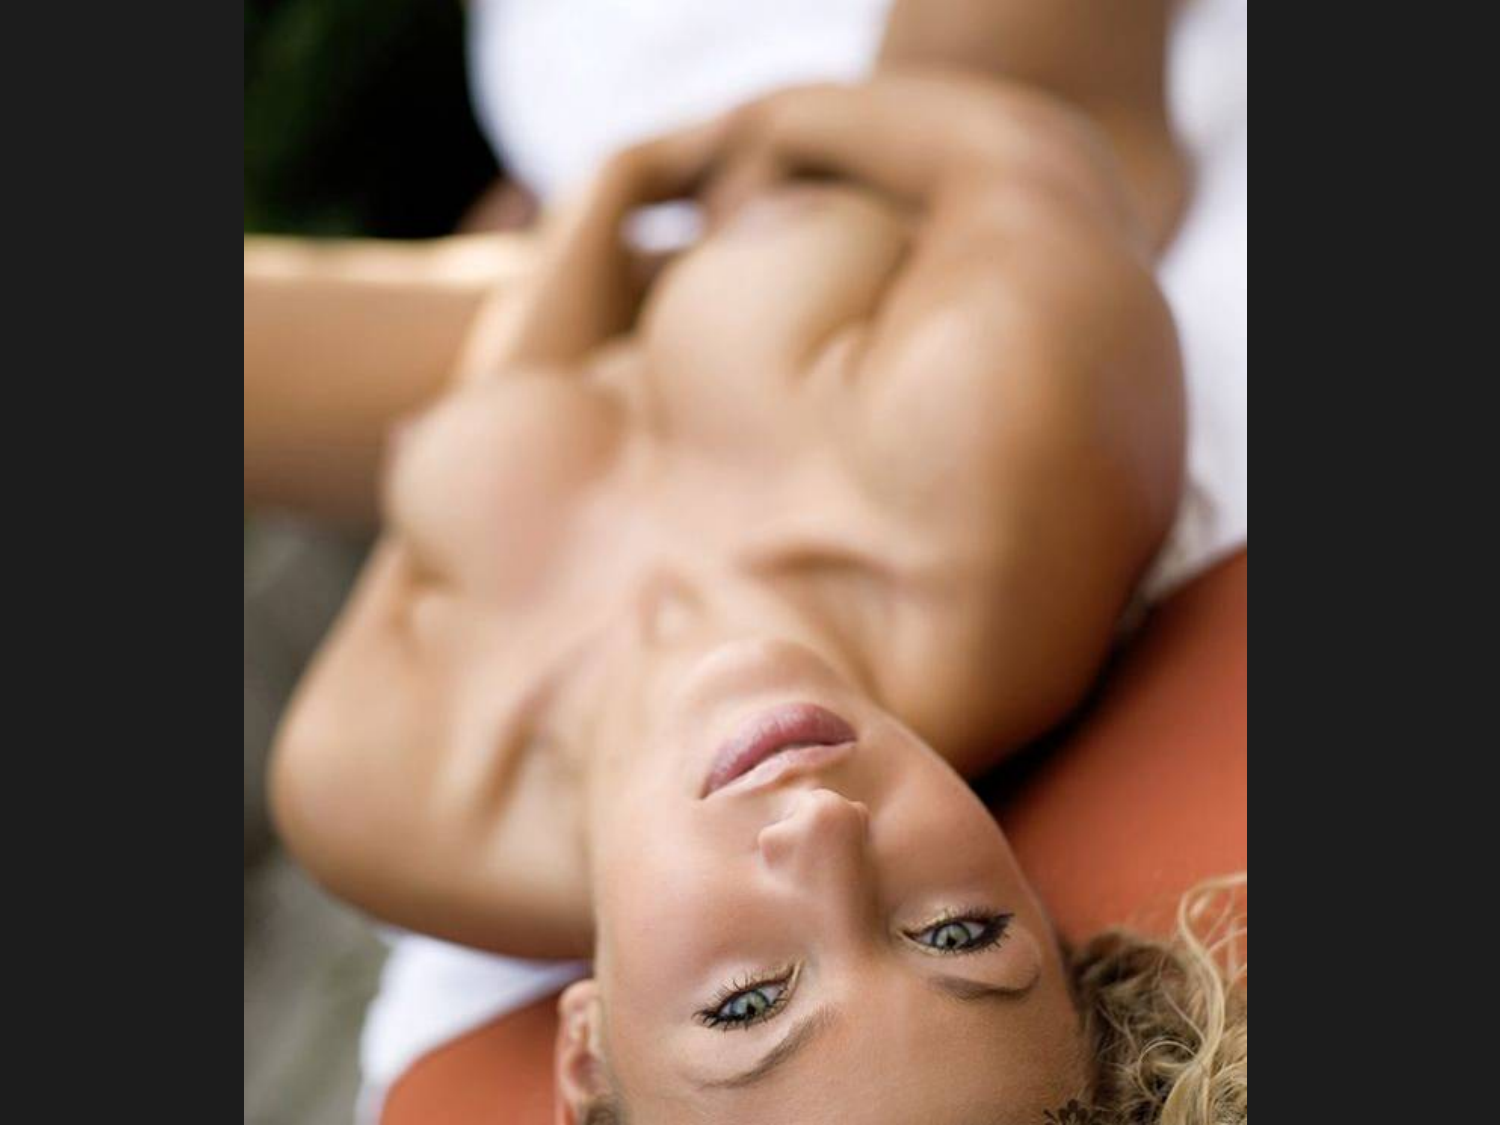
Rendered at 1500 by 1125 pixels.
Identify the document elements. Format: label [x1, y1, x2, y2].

text_box [244, 0, 1247, 1125]
